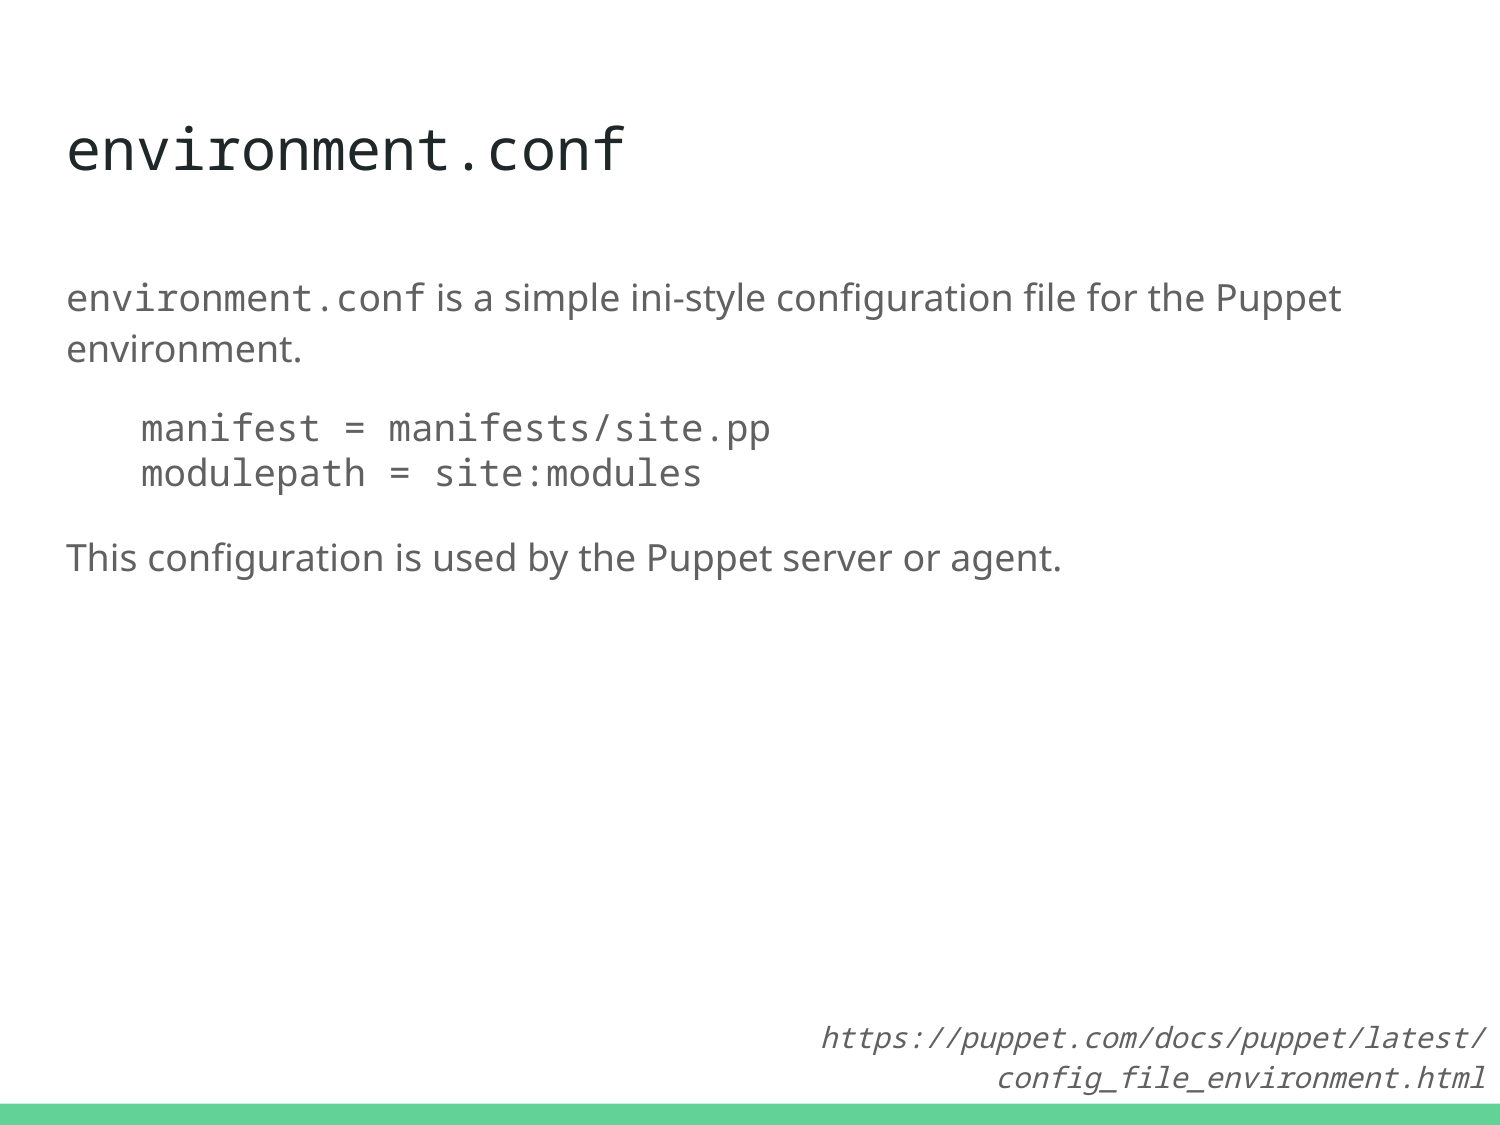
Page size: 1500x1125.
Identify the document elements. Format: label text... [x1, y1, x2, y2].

text_box https://puppet.com/docs/puppet/latest/config_file_environment.html [409, 999, 1500, 1107]
title environment.conf [51, 97, 1449, 223]
list environment.conf is a simple ini-style configuration file for the Puppet environment. manifest = manifests/site.pp modulepath = site:modules This configuration is used by the Puppet server or agent. [51, 252, 1449, 1000]
